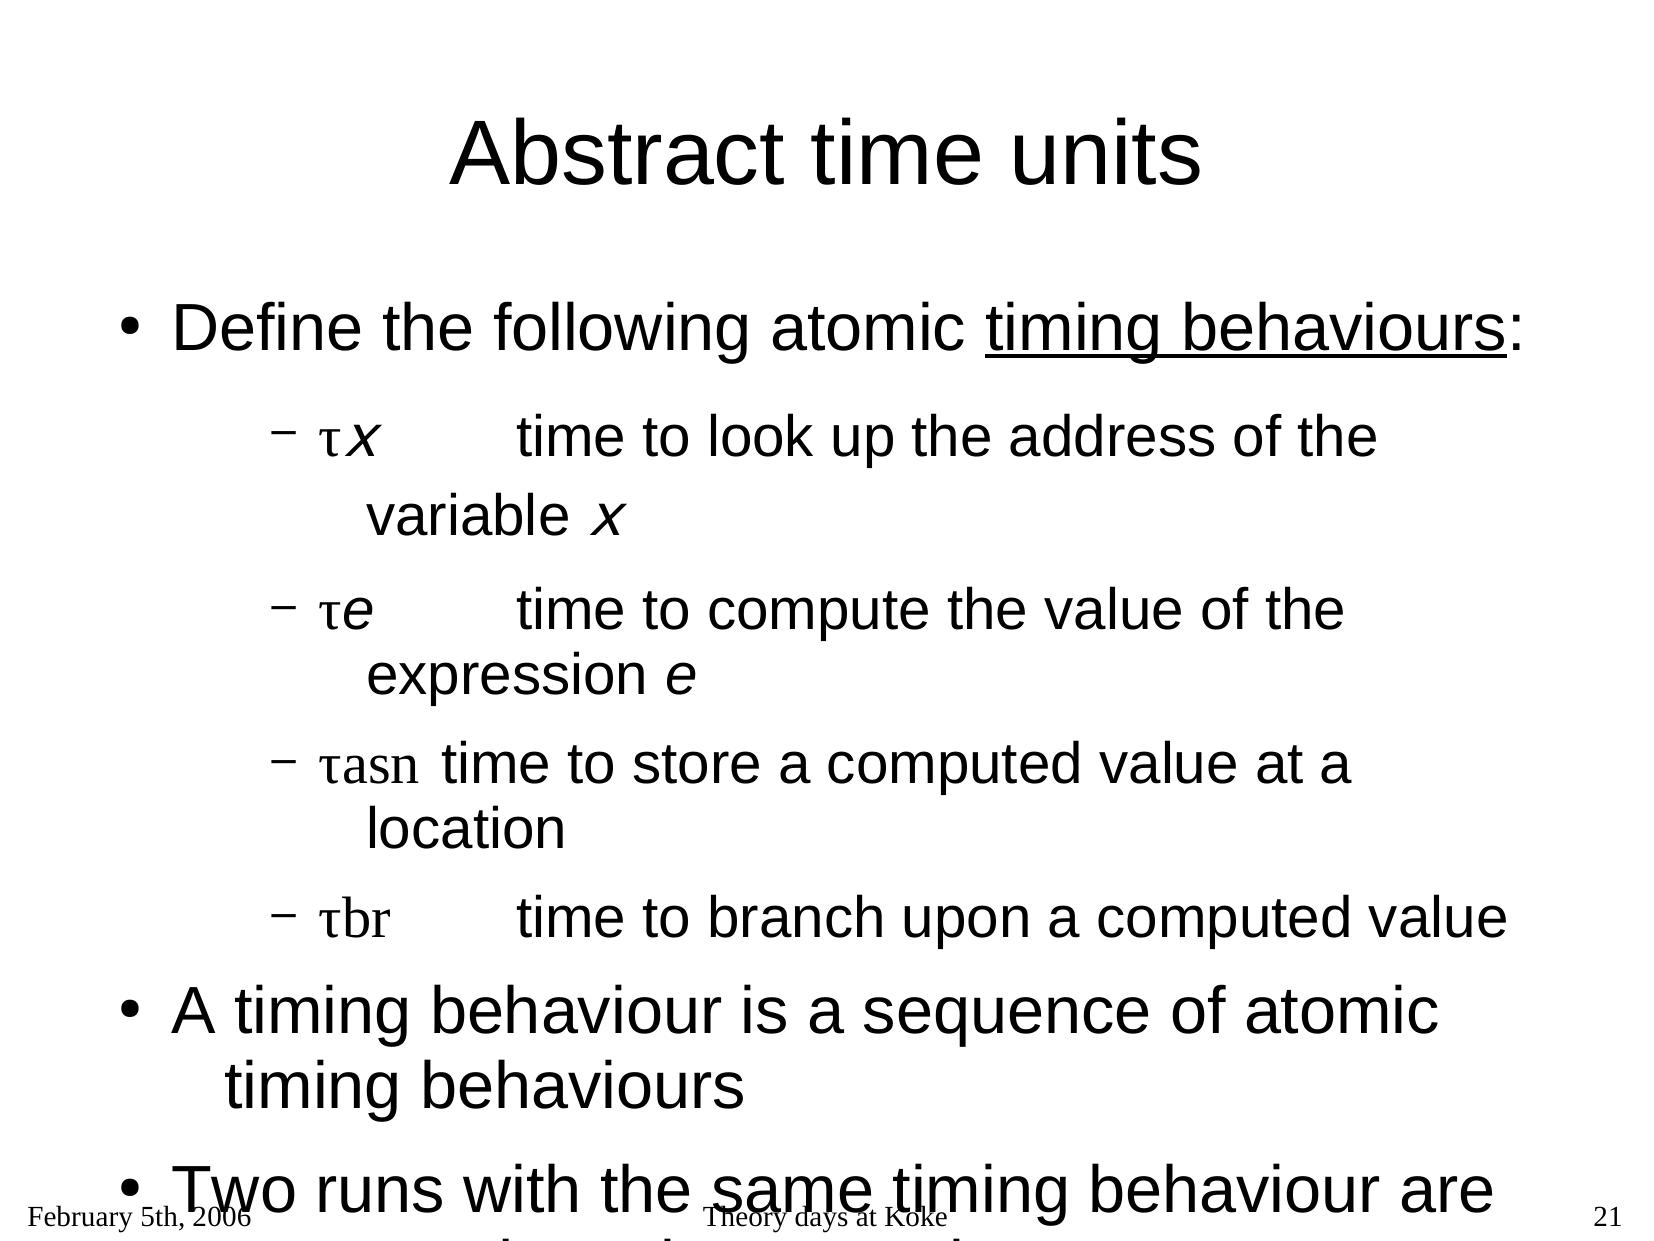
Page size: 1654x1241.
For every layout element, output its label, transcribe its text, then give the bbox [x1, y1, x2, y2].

list Define the following atomic timing behaviours: τx time to look up the address of the variable x τe time to compute the value of the expression e τasn time to store a computed value at a location τbr time to branch upon a computed value A timing behaviour is a sequence of atomic timing behaviours Two runs with the same timing behaviour are supposed to take same time [82, 290, 1571, 1109]
title Abstract time units [82, 49, 1571, 257]
